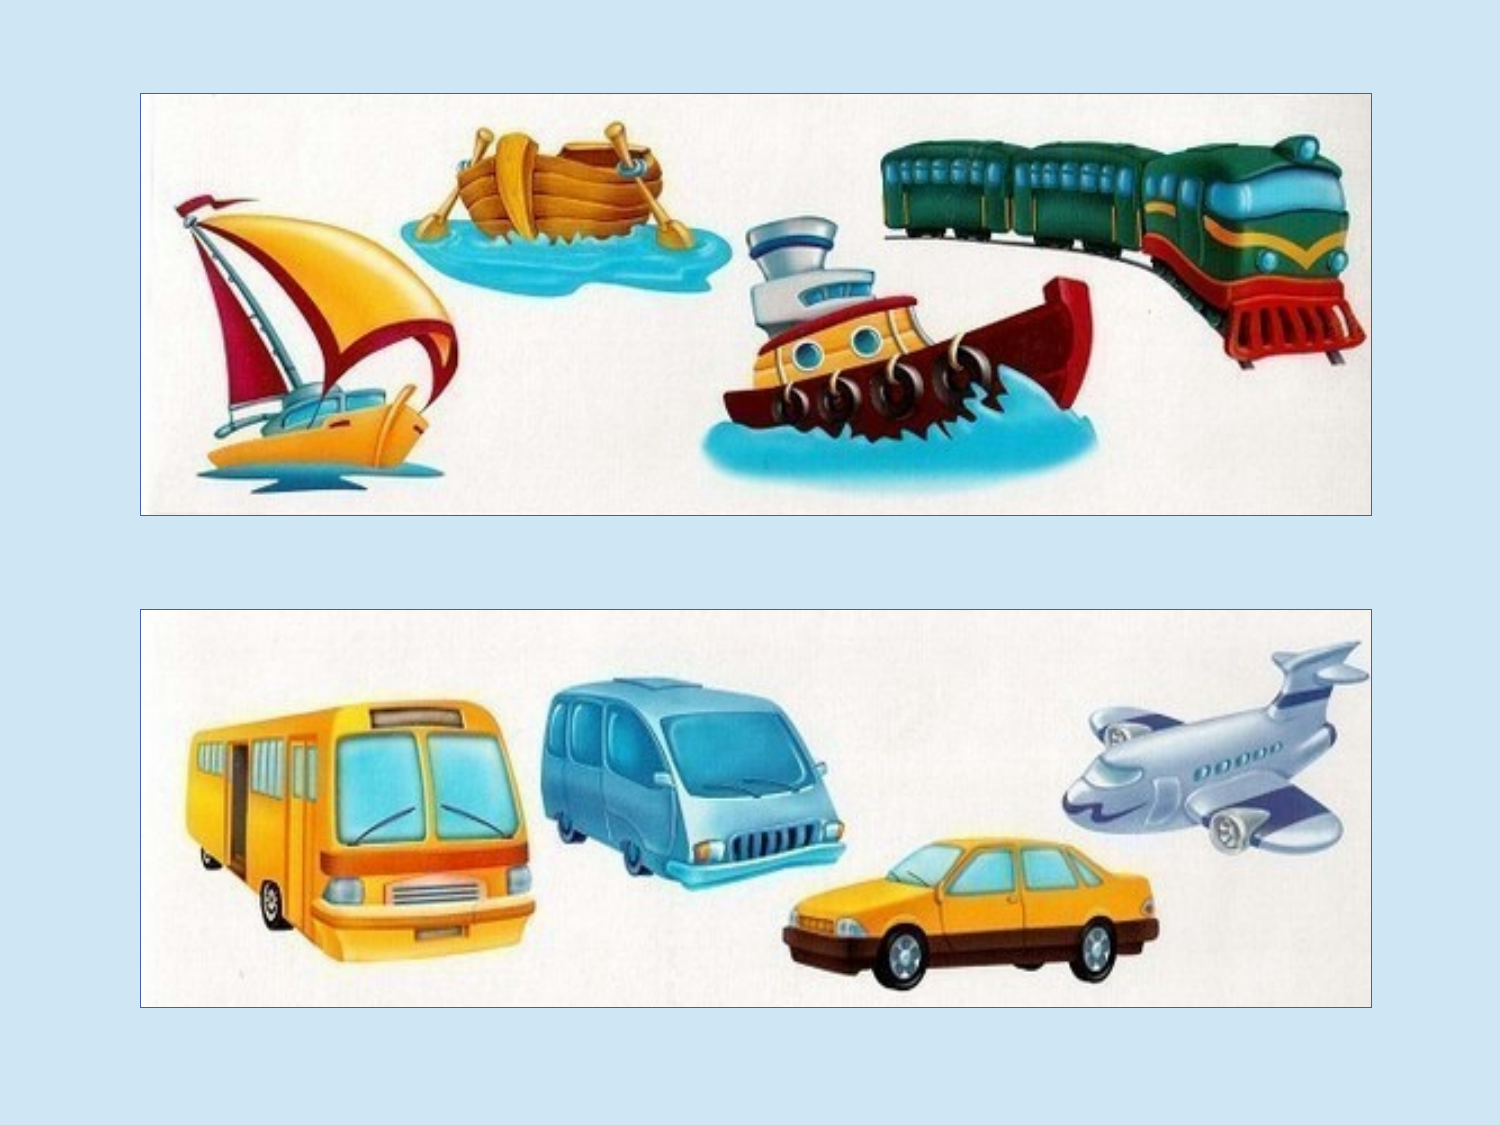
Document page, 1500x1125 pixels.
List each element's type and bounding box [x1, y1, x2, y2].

picture [140, 93, 1372, 516]
picture [140, 609, 1372, 1008]
